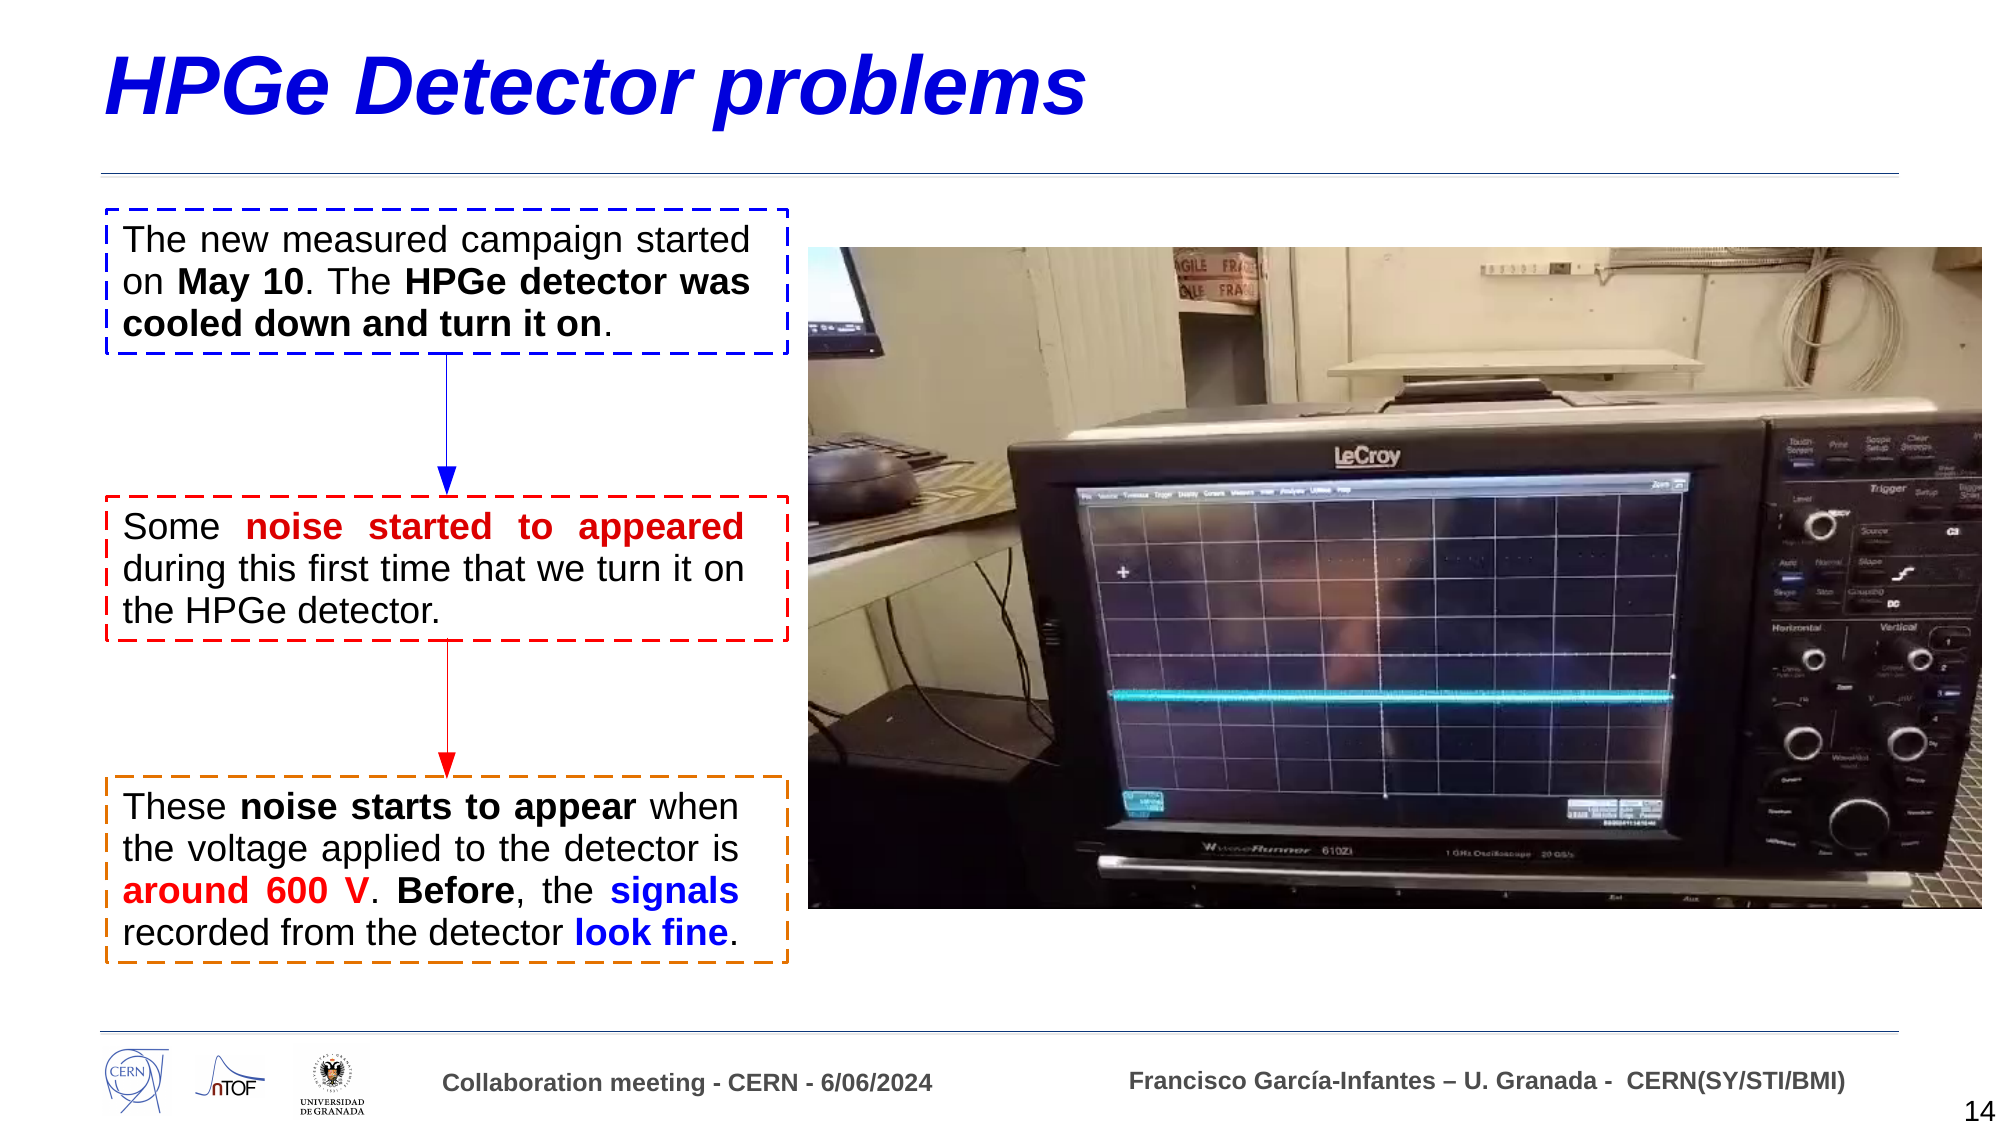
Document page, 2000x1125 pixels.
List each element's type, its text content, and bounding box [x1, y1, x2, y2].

text_box Some noise started to appeared during this first time that we turn it on the HPGe detector. [106, 496, 788, 641]
text_box The new measured campaign started on May 10. The HPGe detector was cooled down and turn it on. [106, 209, 788, 354]
text_box 14 [1948, 1079, 2000, 1125]
text_box [807, 246, 1983, 909]
text_box Collaboration meeting - CERN - 6/06/2024 [400, 1040, 976, 1125]
picture [195, 1055, 265, 1098]
text_box Francisco García-Infantes – U. Granada - CERN(SY/STI/BMI) [1100, 1040, 1876, 1122]
text_box HPGe Detector problems [90, 31, 1105, 140]
picture [102, 1046, 172, 1116]
text_box These noise starts to appear when the voltage applied to the detector is around 600 V. Before, the signals recorded from the detector look fine. [106, 776, 788, 963]
picture [293, 1043, 370, 1120]
